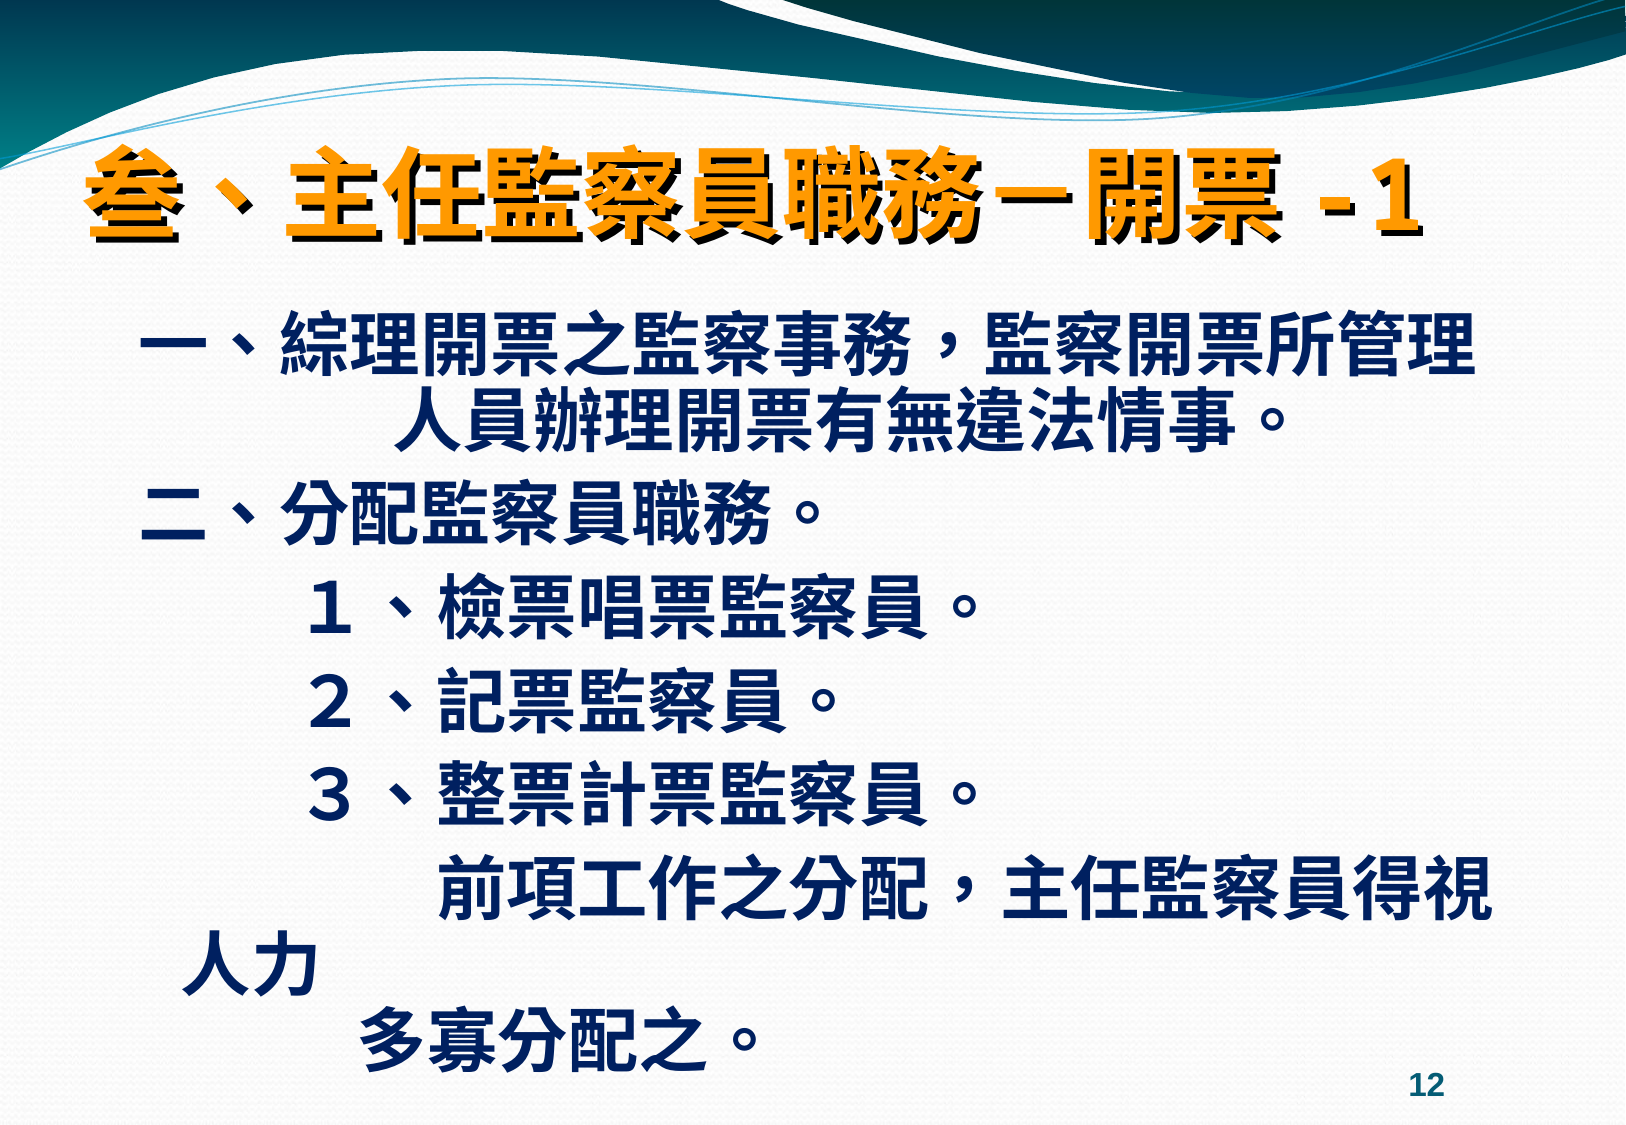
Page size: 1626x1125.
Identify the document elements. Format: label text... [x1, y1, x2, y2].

list 一、綜理開票之監察事務，監察開票所管理 人員辦理開票有無違法情事。 二、分配監察員職務。 １、檢票唱票監察員。 ２、記票監察員。 ３、整票計票監察員。 前項工作之分配，主任監察員得視人力 多寡分配之。 [81, 302, 1563, 1103]
title 叁、主任監察員職務－開票-1 [81, 106, 1544, 251]
text_box [1408, 1042, 1544, 1103]
